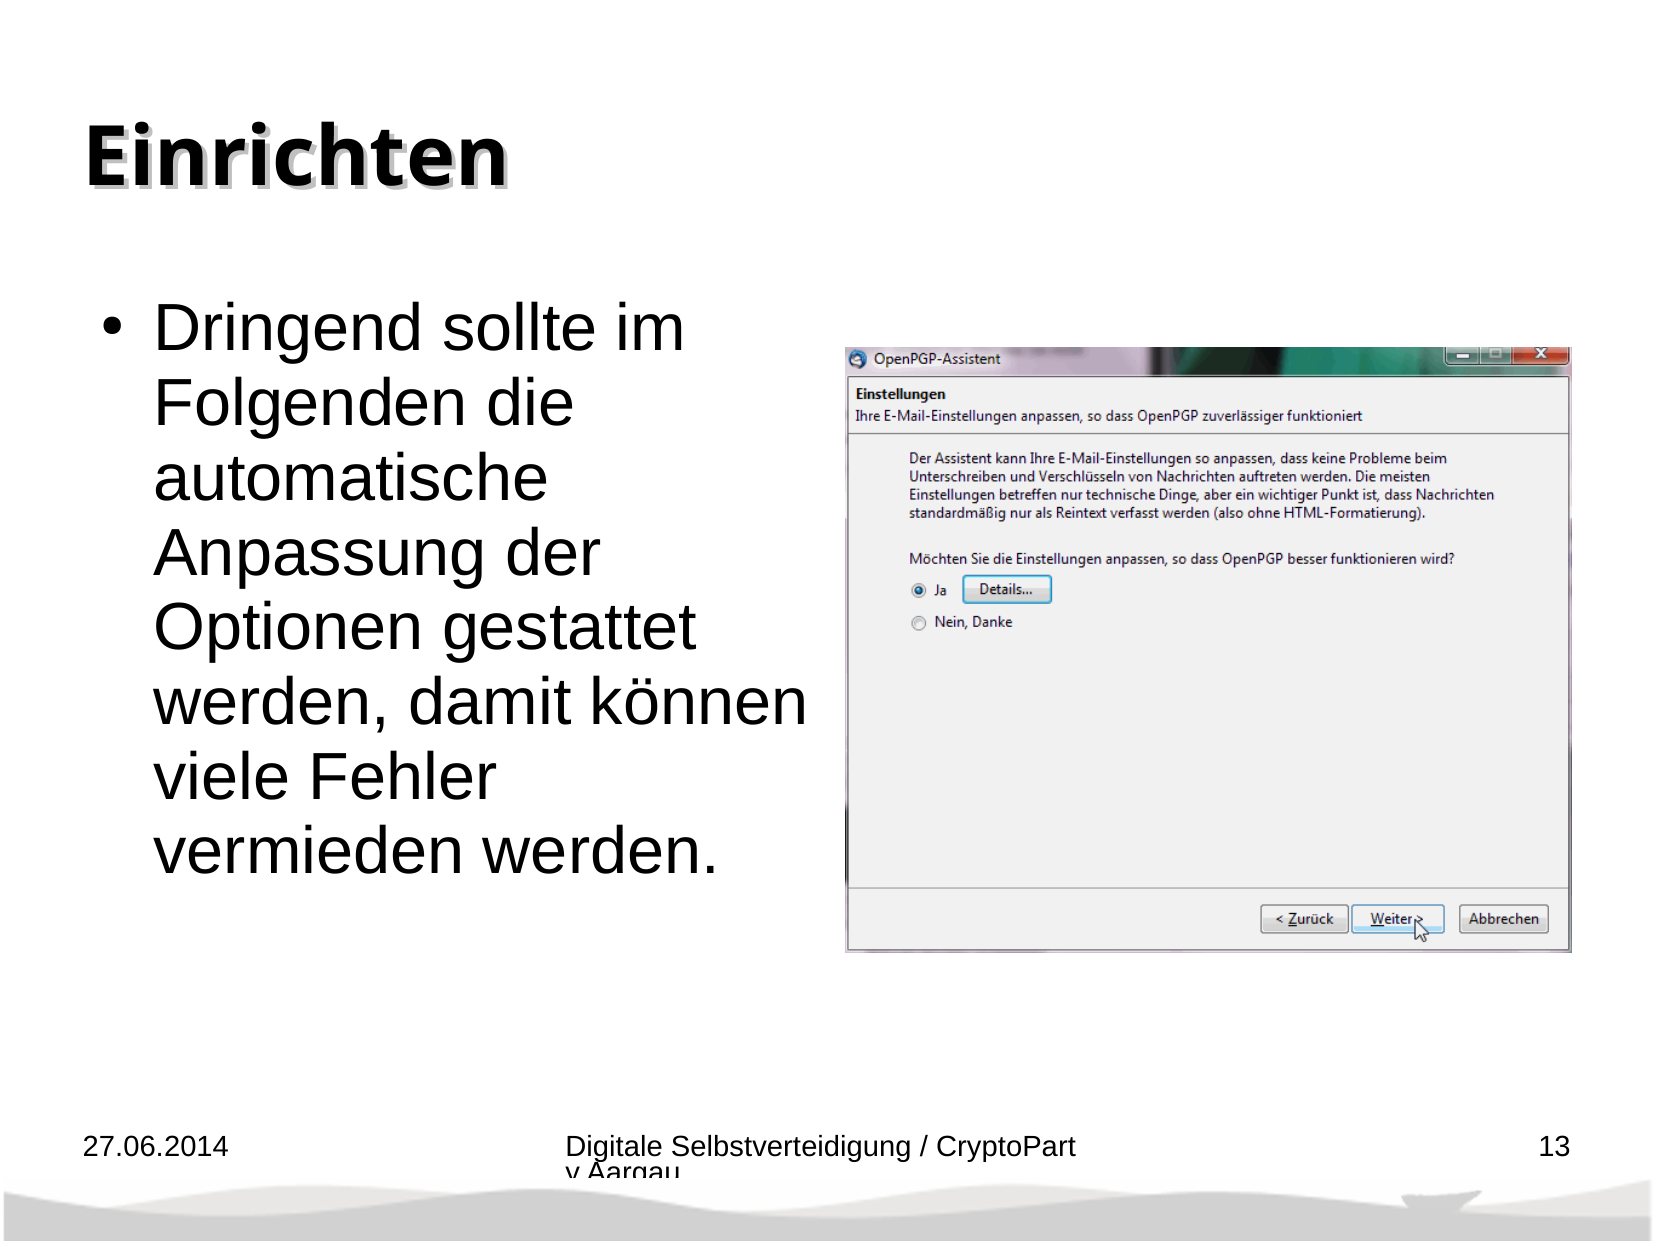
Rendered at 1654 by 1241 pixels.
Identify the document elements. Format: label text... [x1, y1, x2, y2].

title Einrichten [82, 49, 1571, 257]
picture [845, 347, 1572, 953]
list Dringend sollte im Folgenden die automatische Anpassung der Optionen gestattet werden, damit können viele Fehler vermieden werden. [82, 290, 809, 1010]
picture [3, 1178, 1654, 1241]
